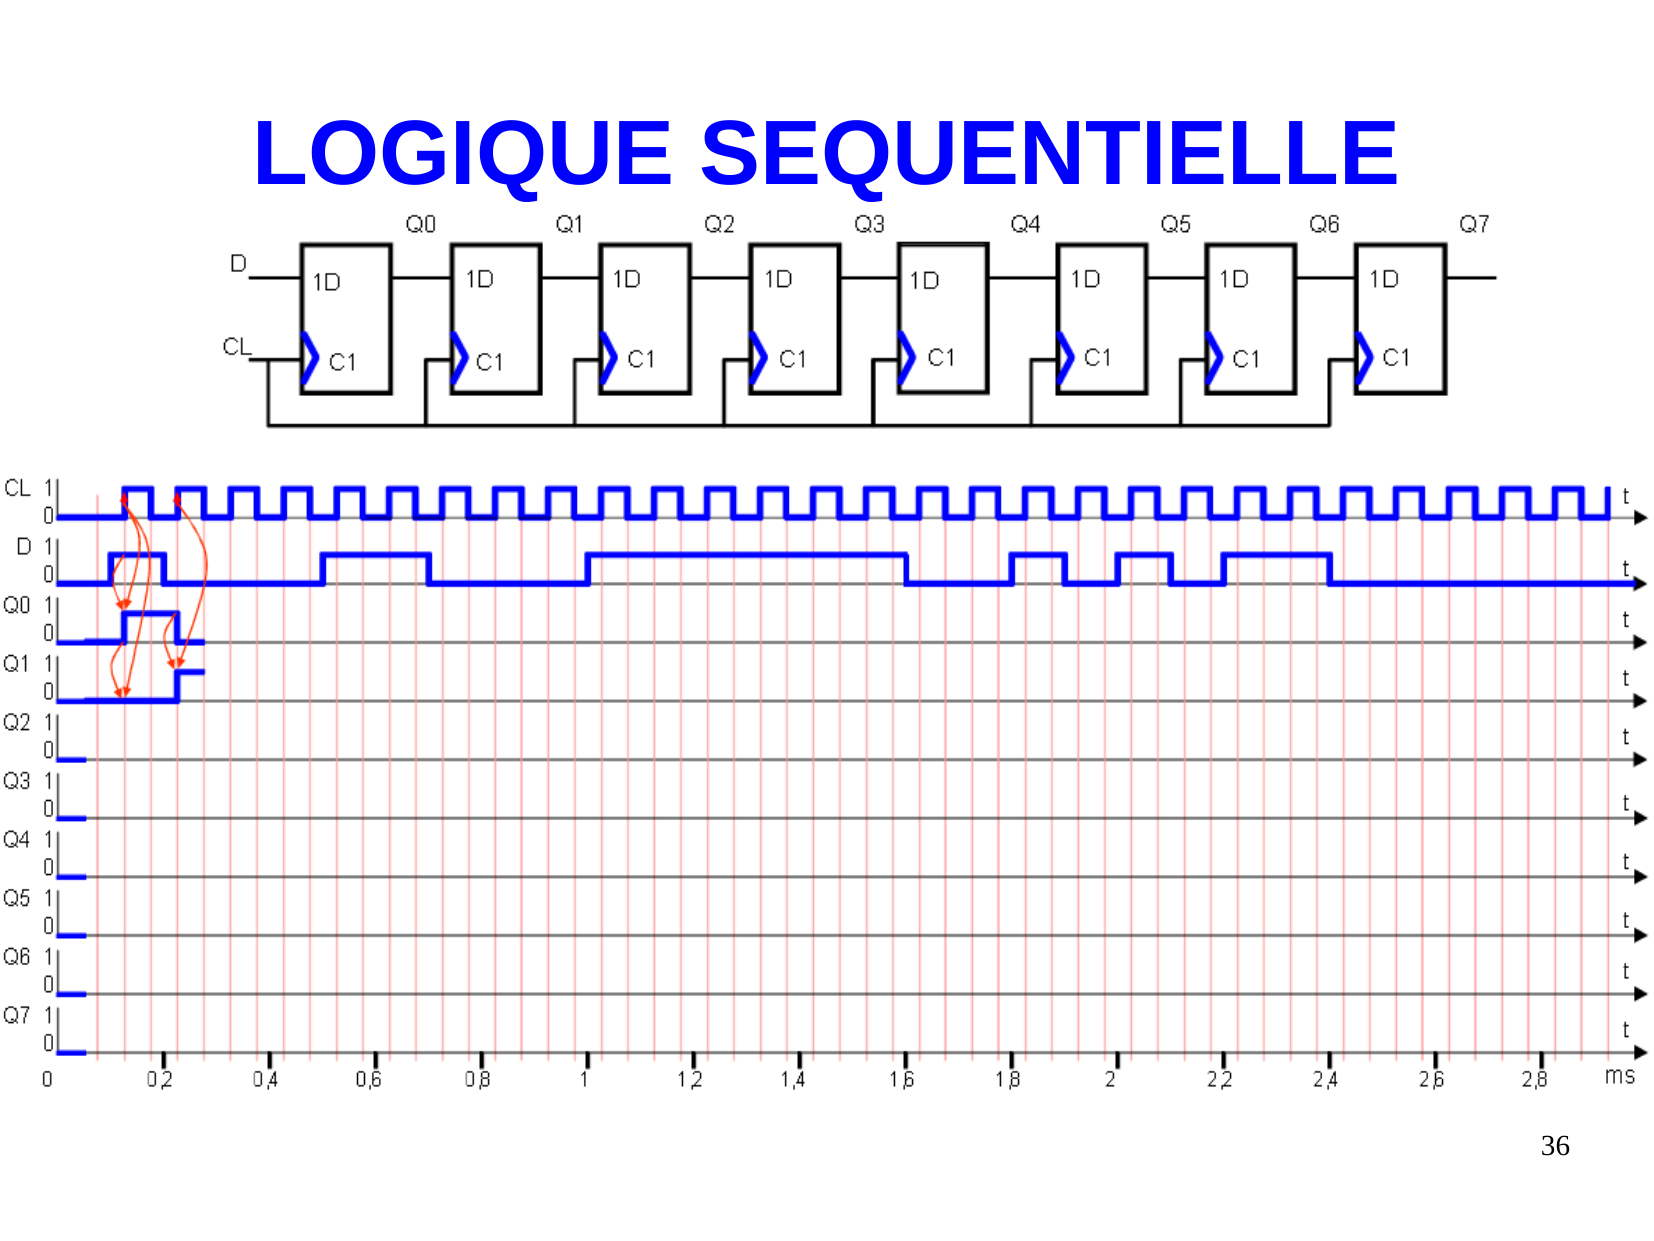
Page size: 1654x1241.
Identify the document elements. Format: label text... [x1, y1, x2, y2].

picture [0, 470, 1654, 1093]
title LOGIQUE SEQUENTIELLE [0, 49, 1654, 257]
picture [210, 206, 1506, 432]
